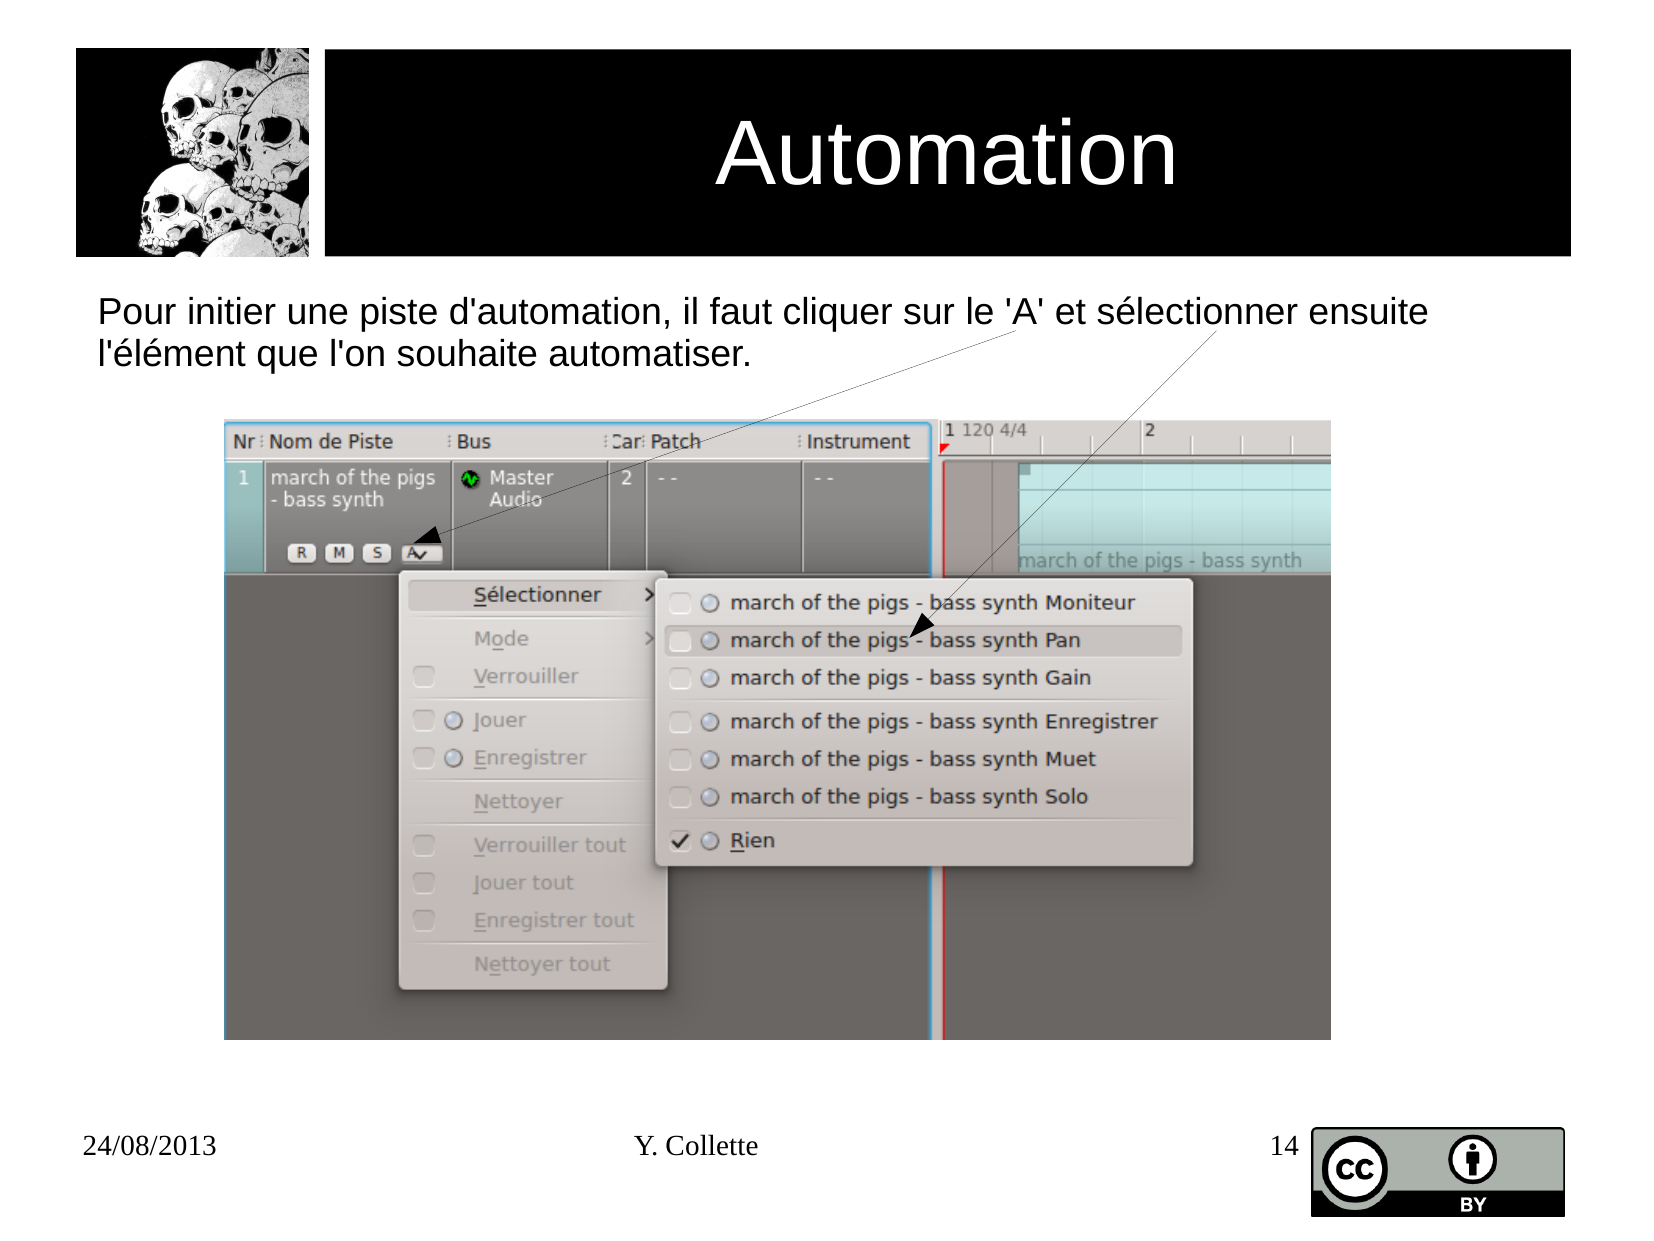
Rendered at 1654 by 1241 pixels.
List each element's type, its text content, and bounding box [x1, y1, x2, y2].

picture [76, 48, 309, 257]
picture [1311, 1127, 1565, 1217]
title Automation [324, 49, 1571, 257]
text_box Pour initier une piste d'automation, il faut cliquer sur le 'A' et sélectionner ensuite l'élément que l'on souhaite automatiser. [82, 283, 1571, 383]
picture [224, 419, 1331, 1040]
